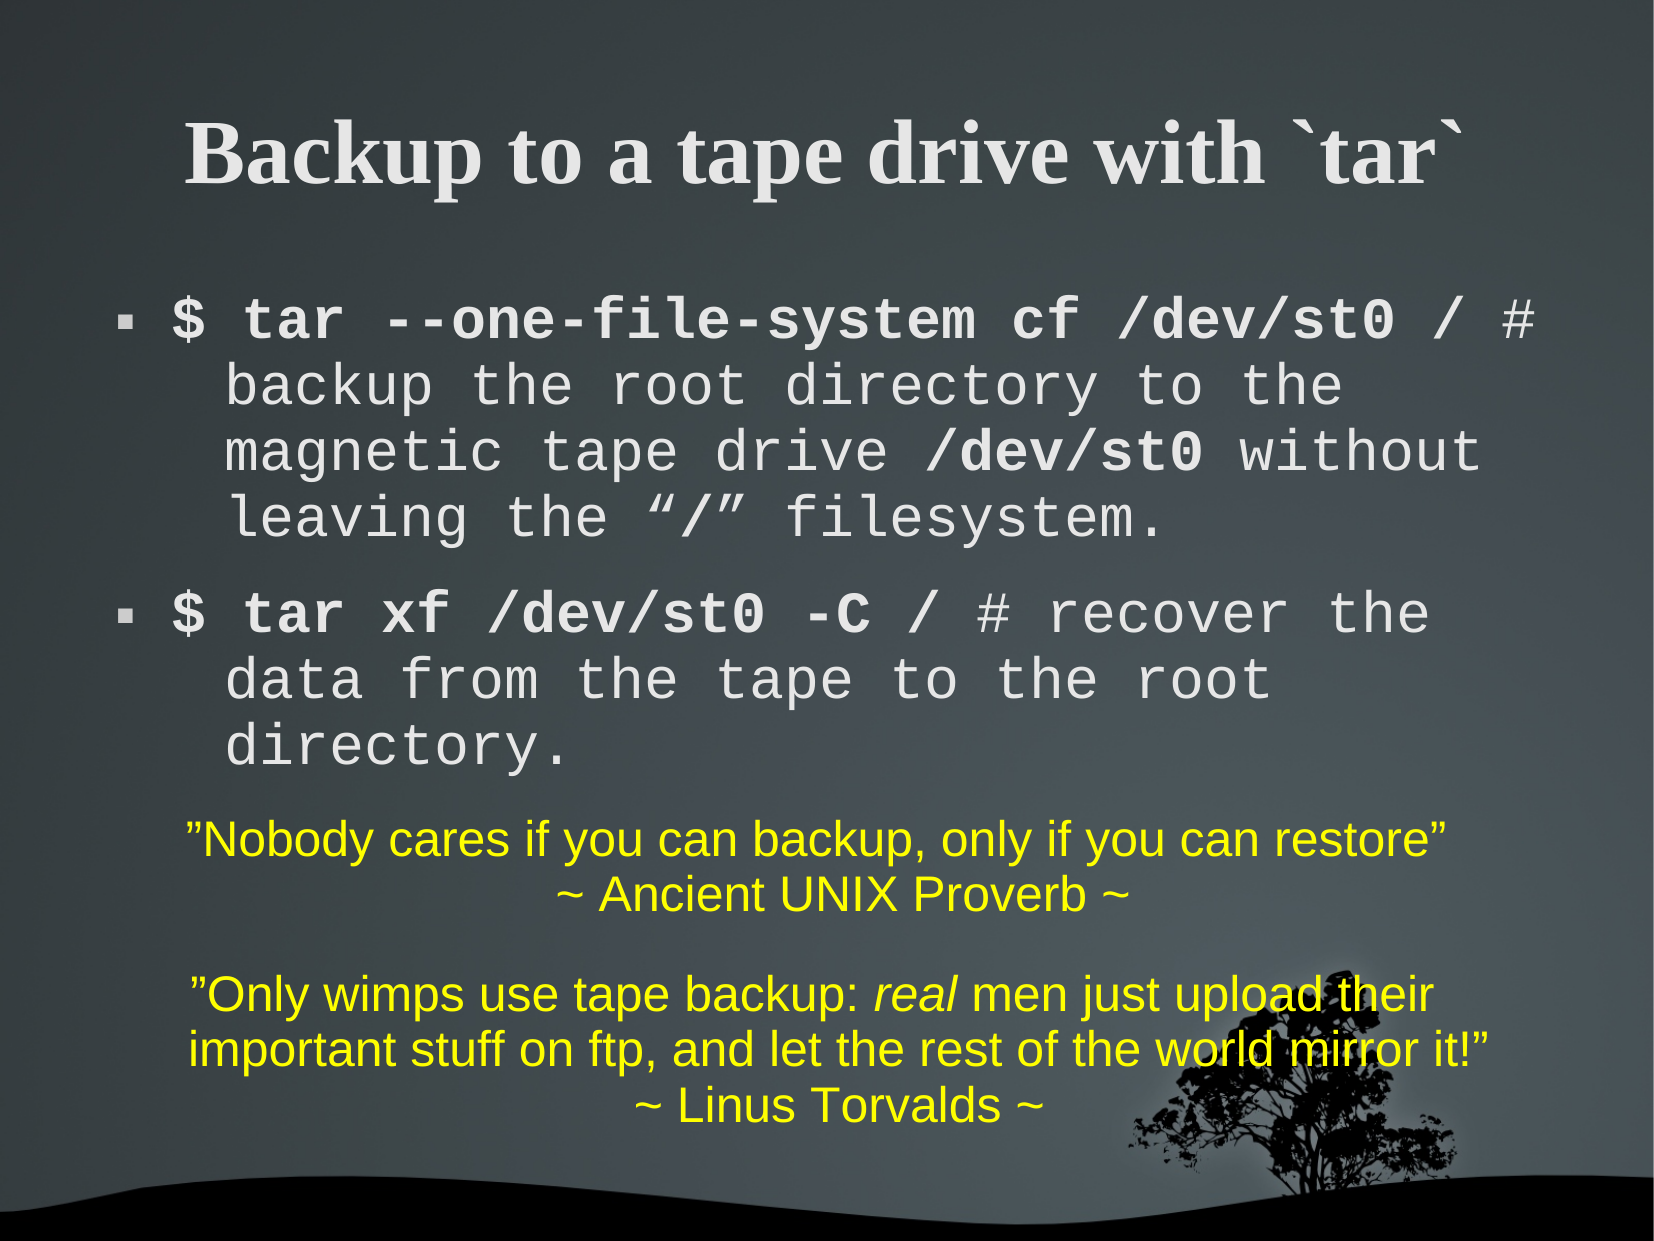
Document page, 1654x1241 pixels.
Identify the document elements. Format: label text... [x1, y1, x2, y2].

text_box ”Only wimps use tape backup: real men just upload their important stuff on ftp, and let the rest of the world mirror it!” ~ Linus Torvalds ~ [36, 965, 1501, 1177]
list $ tar --one-file-system cf /dev/st0 / # backup the root directory to the magnetic tape drive /dev/st0 without leaving the “/” filesystem. $ tar xf /dev/st0 -C / # recover the data from the tape to the root directory. [82, 290, 1571, 1109]
picture [0, 0, 1654, 1241]
title Backup to a tape drive with `tar` [82, 33, 1571, 273]
text_box ”Nobody cares if you can backup, only if you can restore” ~ Ancient UNIX Proverb ~ [20, 810, 1525, 923]
